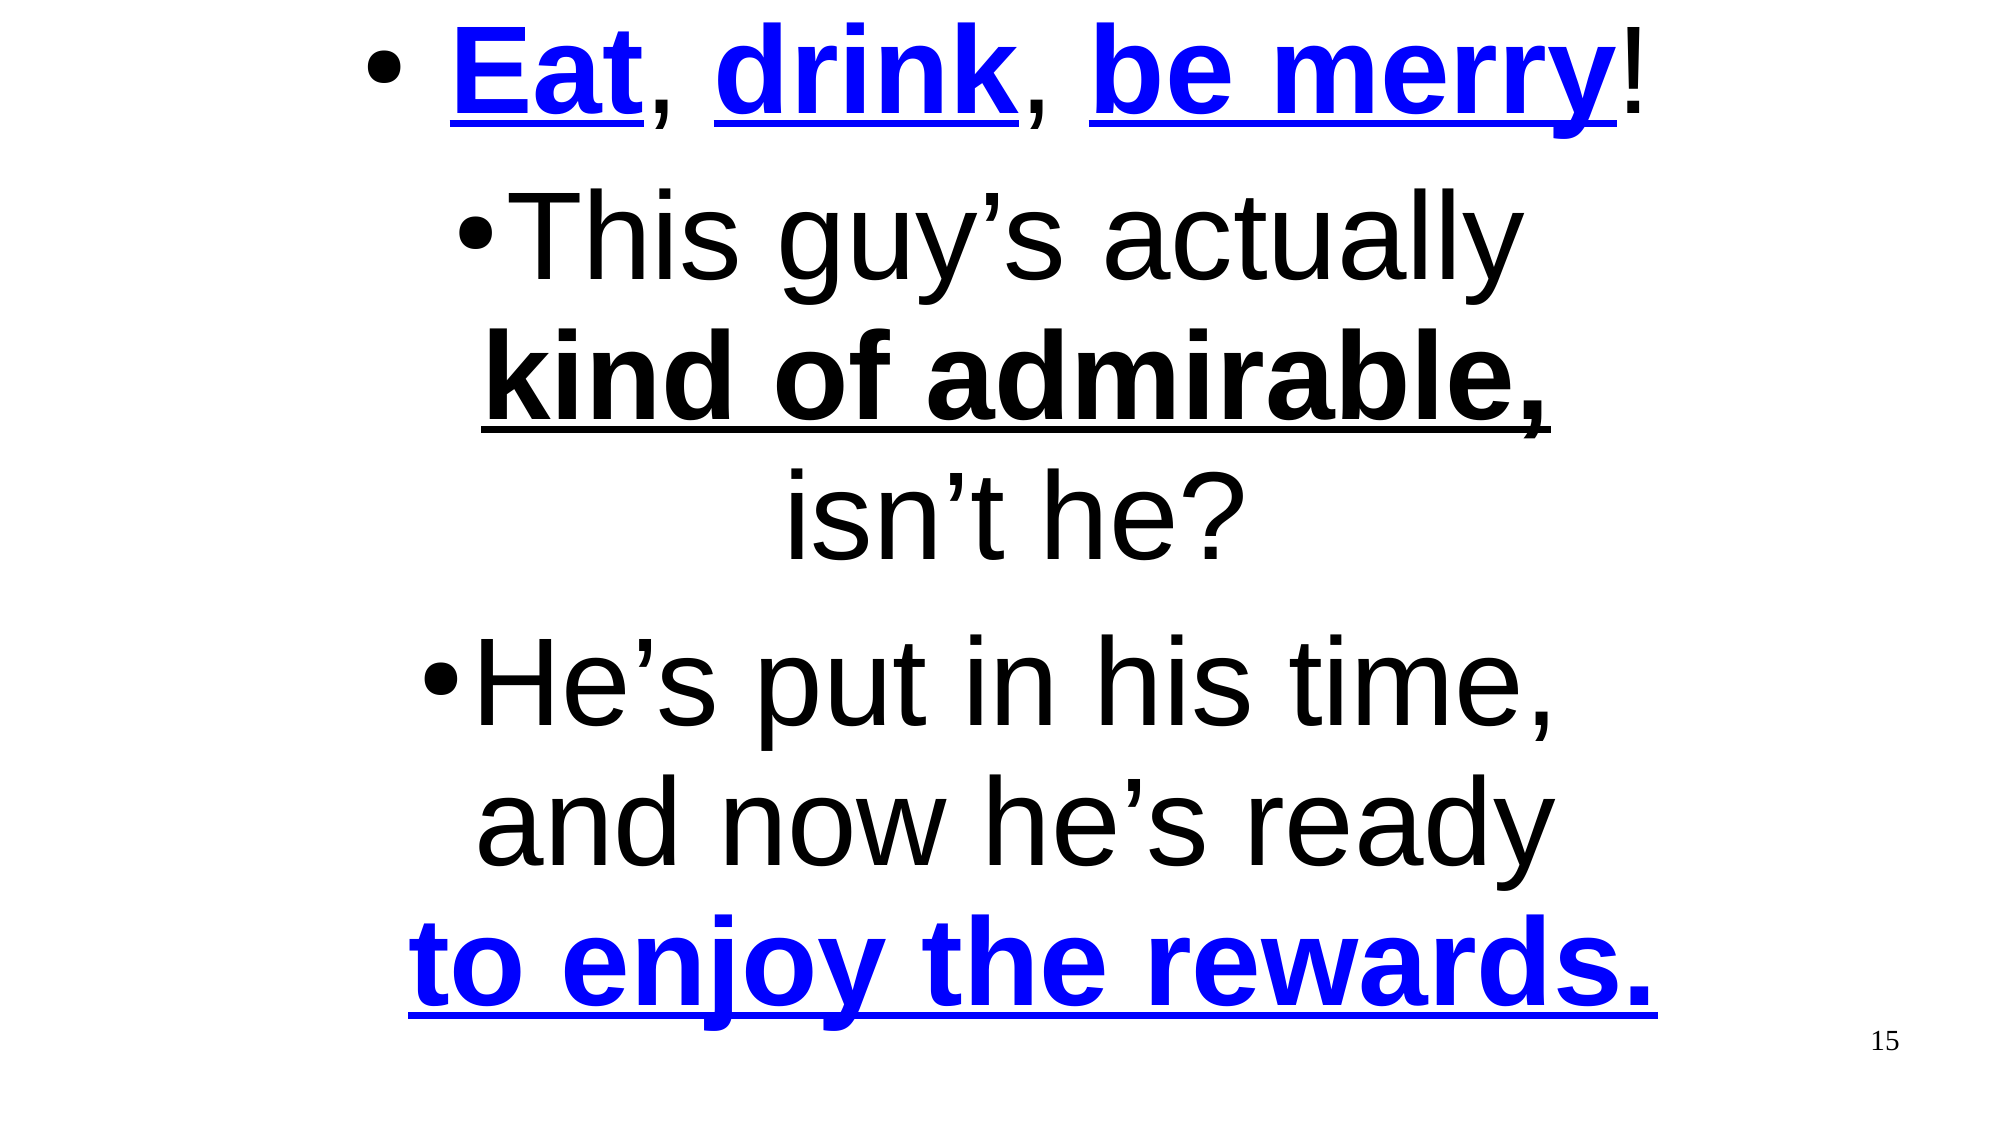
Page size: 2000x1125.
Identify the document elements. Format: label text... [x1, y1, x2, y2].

list Eat, drink, be merry! This guy’s actually kind of admirable, isn’t he? He’s put in his time, and now he’s ready to enjoy the rewards. [0, 0, 1996, 1123]
